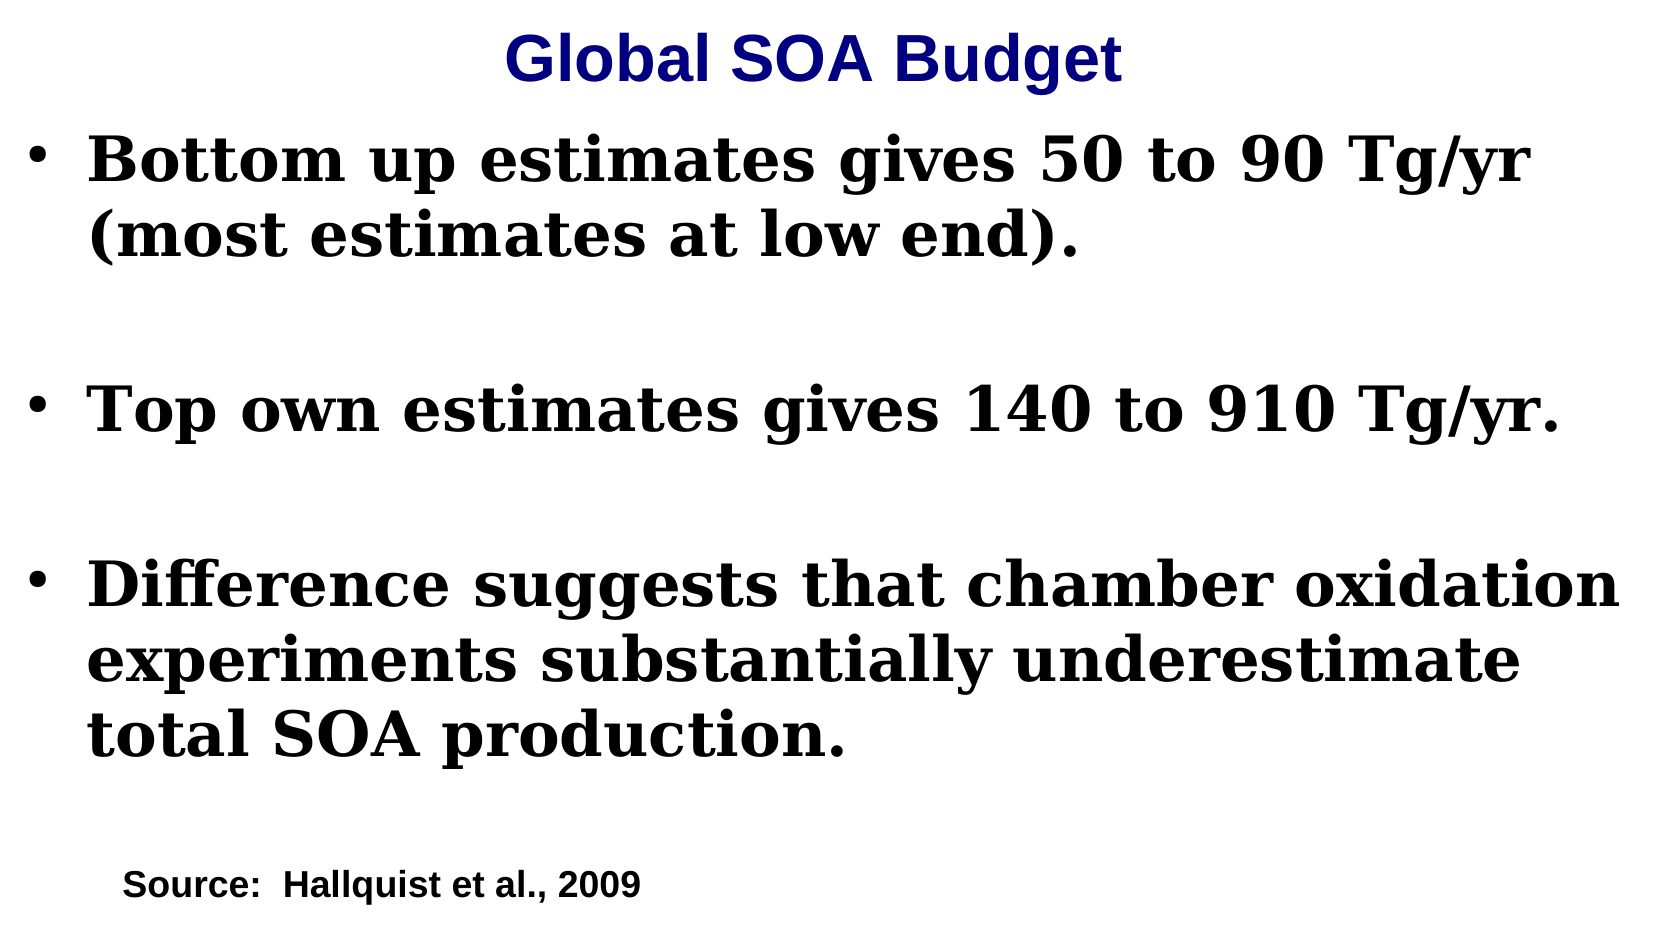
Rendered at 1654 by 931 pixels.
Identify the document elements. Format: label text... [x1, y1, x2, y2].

title Global SOA Budget‏ [0, 0, 1654, 102]
text_box Bottom up estimates gives 50 to 90 Tg/yr (most estimates at low end). Top own estimates gives 140 to 910 Tg/yr. Difference suggests that chamber oxidation experiments substantially underestimate total SOA production. [11, 111, 1640, 852]
text_box Source: Hallquist et al., 2009 [107, 852, 1413, 913]
